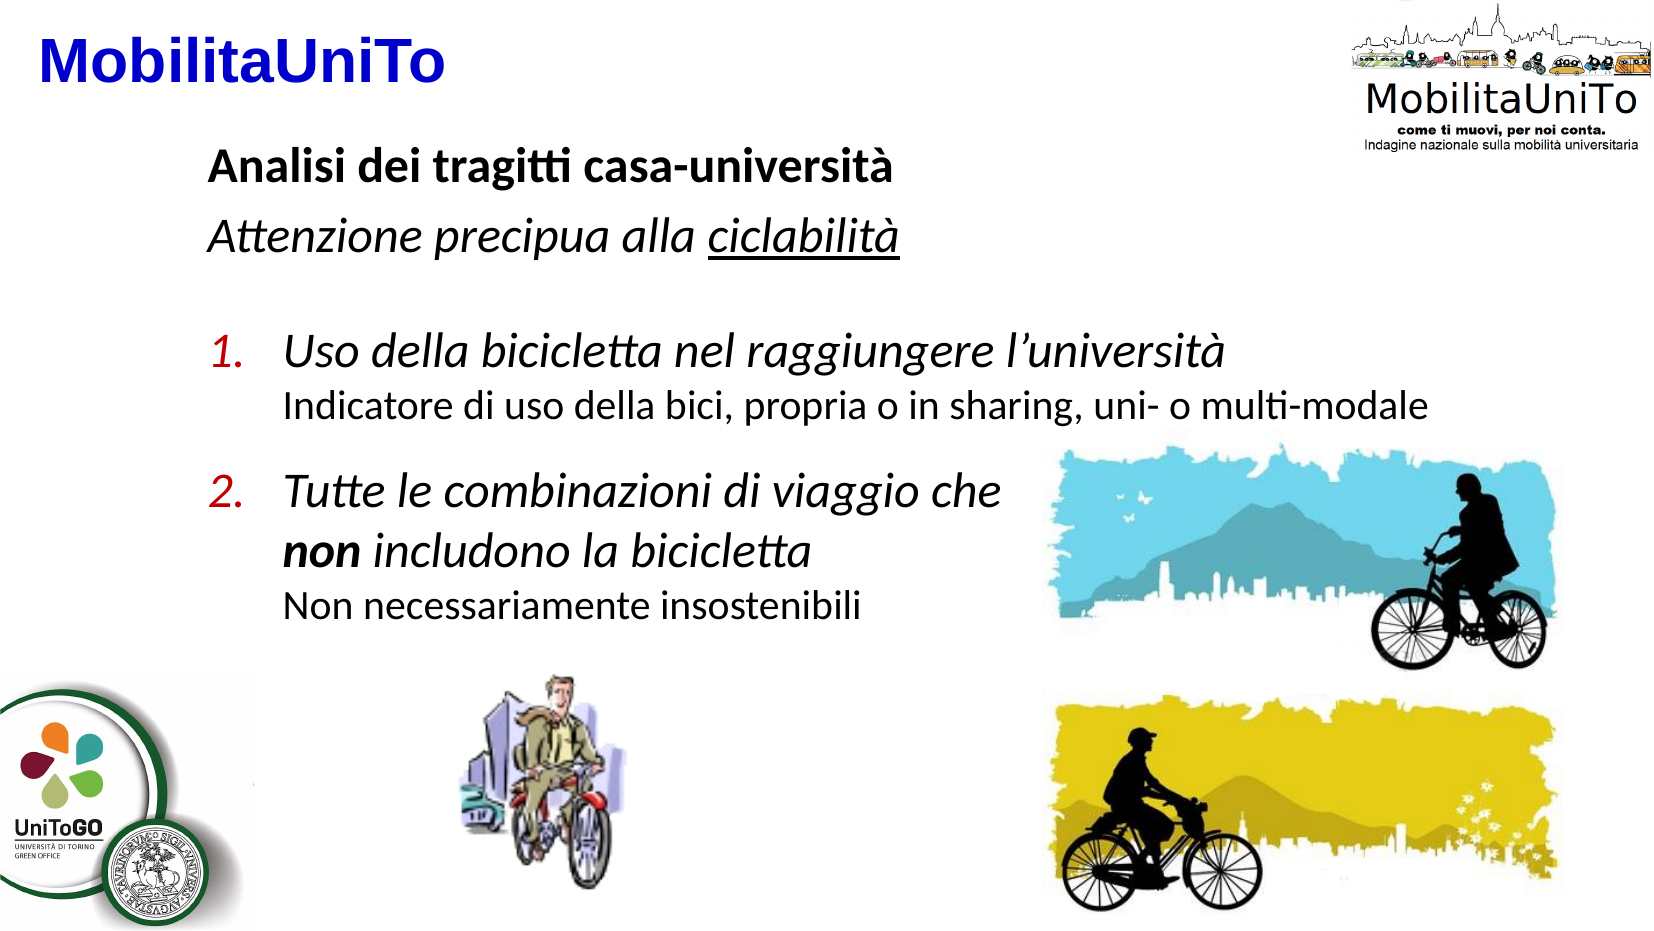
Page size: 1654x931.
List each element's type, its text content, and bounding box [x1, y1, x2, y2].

picture [1042, 691, 1565, 920]
picture [450, 670, 632, 895]
text_box Analisi dei tragitti casa-università Attenzione precipua alla ciclabilità Uso della bicicletta nel raggiungere l’università Indicatore di uso della bici, propria o in sharing, uni- o multi-modale Tutte le combinazioni di viaggio che non includono la bicicletta Non necessariamente insostenibili [192, 125, 1565, 691]
text_box MobilitaUniTo [23, 18, 471, 103]
picture [0, 670, 254, 931]
picture [1349, 0, 1654, 152]
